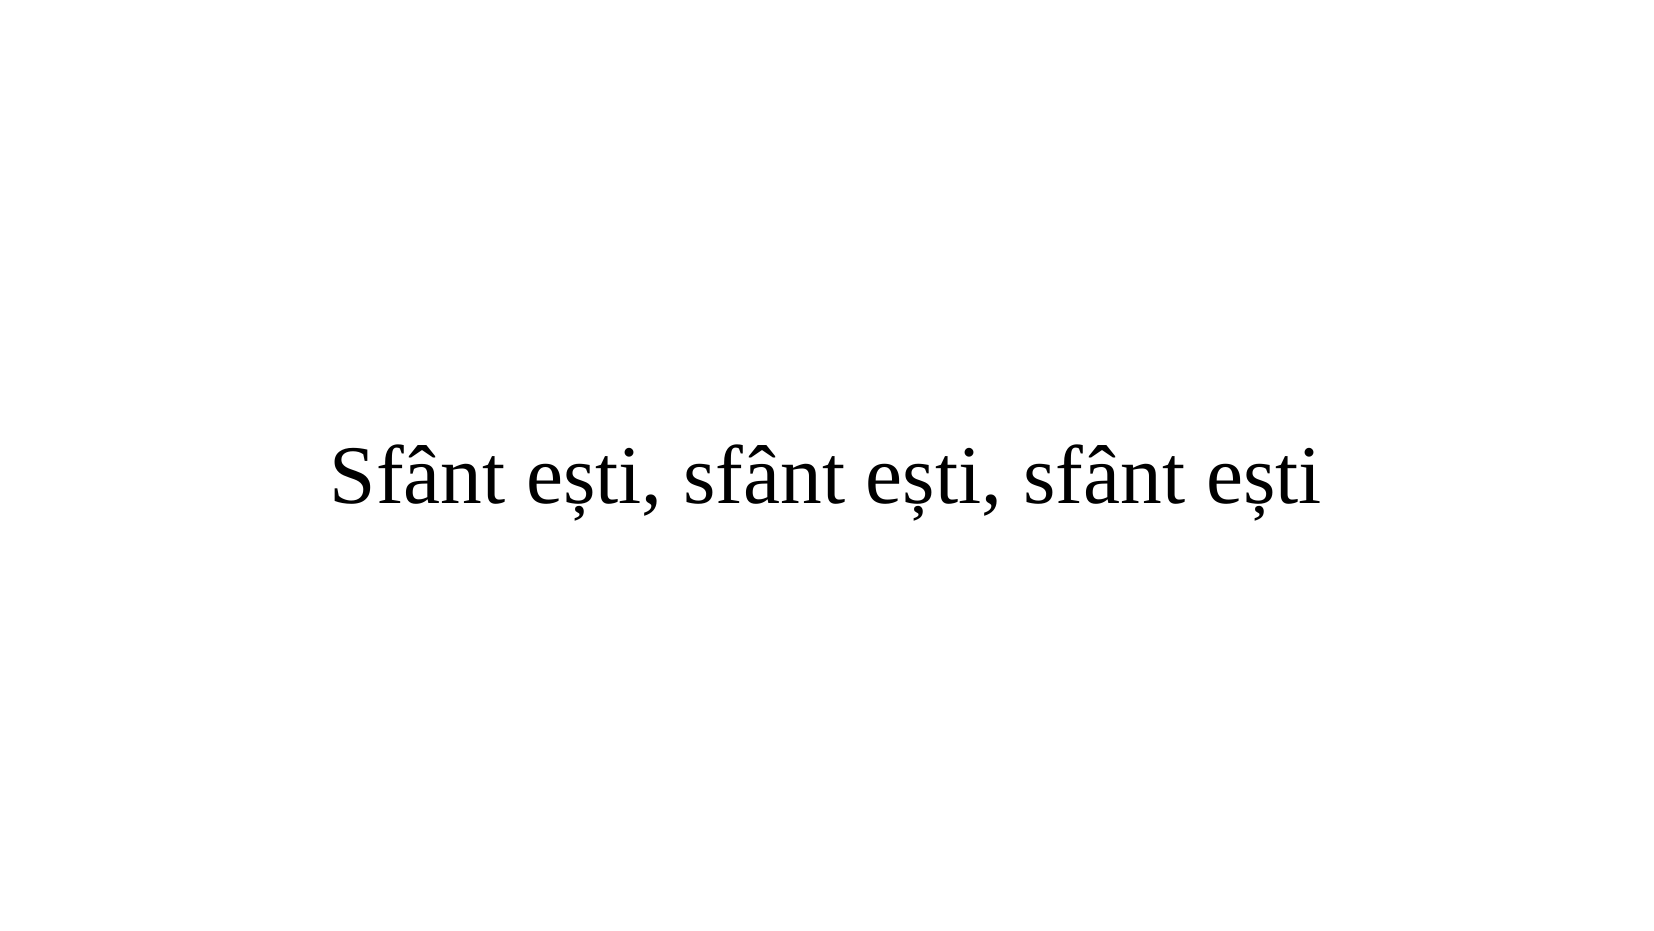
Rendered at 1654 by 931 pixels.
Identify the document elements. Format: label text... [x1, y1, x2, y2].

title Sfânt ești, sfânt ești, sfânt ești [165, 420, 1489, 521]
